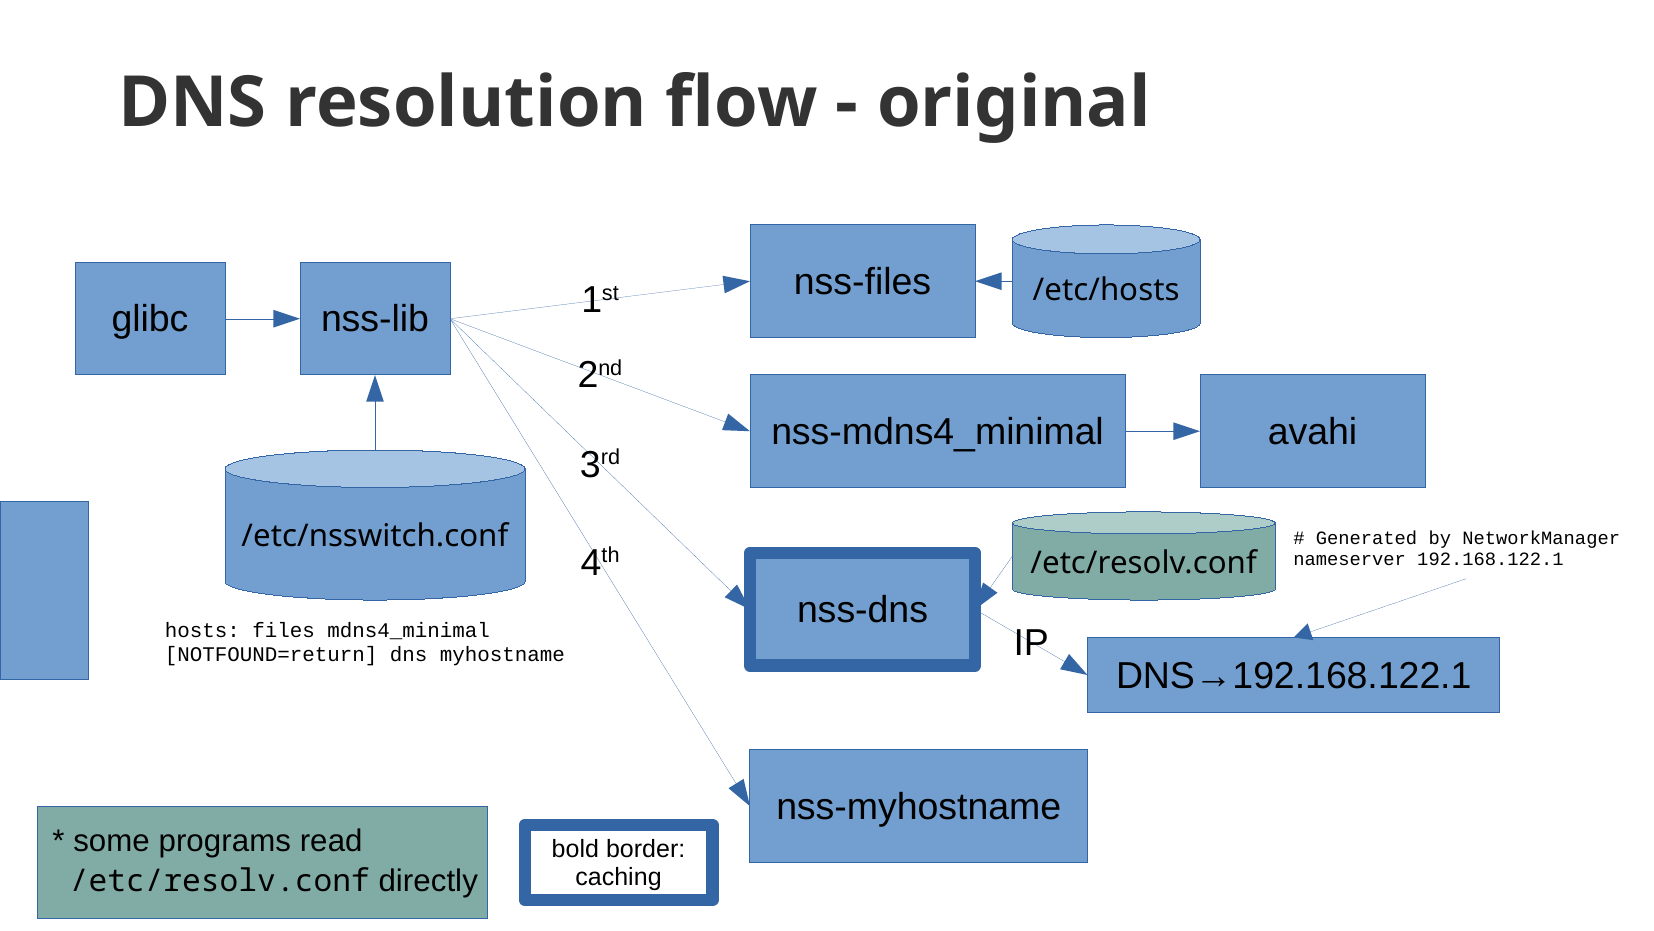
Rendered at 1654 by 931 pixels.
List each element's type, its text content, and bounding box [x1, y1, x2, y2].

text_box nss-files [750, 224, 976, 338]
text_box nss-mdns4_minimal [750, 374, 1126, 488]
text_box /etc/hosts [1012, 240, 1201, 338]
text_box glibc [75, 262, 226, 375]
text_box nss-myhostname [749, 749, 1088, 863]
text_box hosts: files mdns4_minimal [NOTFOUND=return] dns myhostname [150, 613, 601, 713]
text_box /etc/nsswitch.conf [225, 469, 526, 601]
text_box * some programs read /etc/resolv.conf directly [37, 806, 488, 919]
text_box nss-lib [300, 262, 451, 375]
text_box DNS→192.168.122.1 [1087, 637, 1500, 713]
text_box bold border: caching [524, 825, 713, 901]
text_box # Generated by NetworkManager nameserver 192.168.122.1 [1278, 521, 1654, 579]
text_box nss-dns [750, 553, 976, 666]
title DNS resolution flow - original [118, 10, 1536, 188]
text_box avahi [1200, 374, 1426, 488]
text_box /etc/resolv.conf [1012, 523, 1276, 601]
